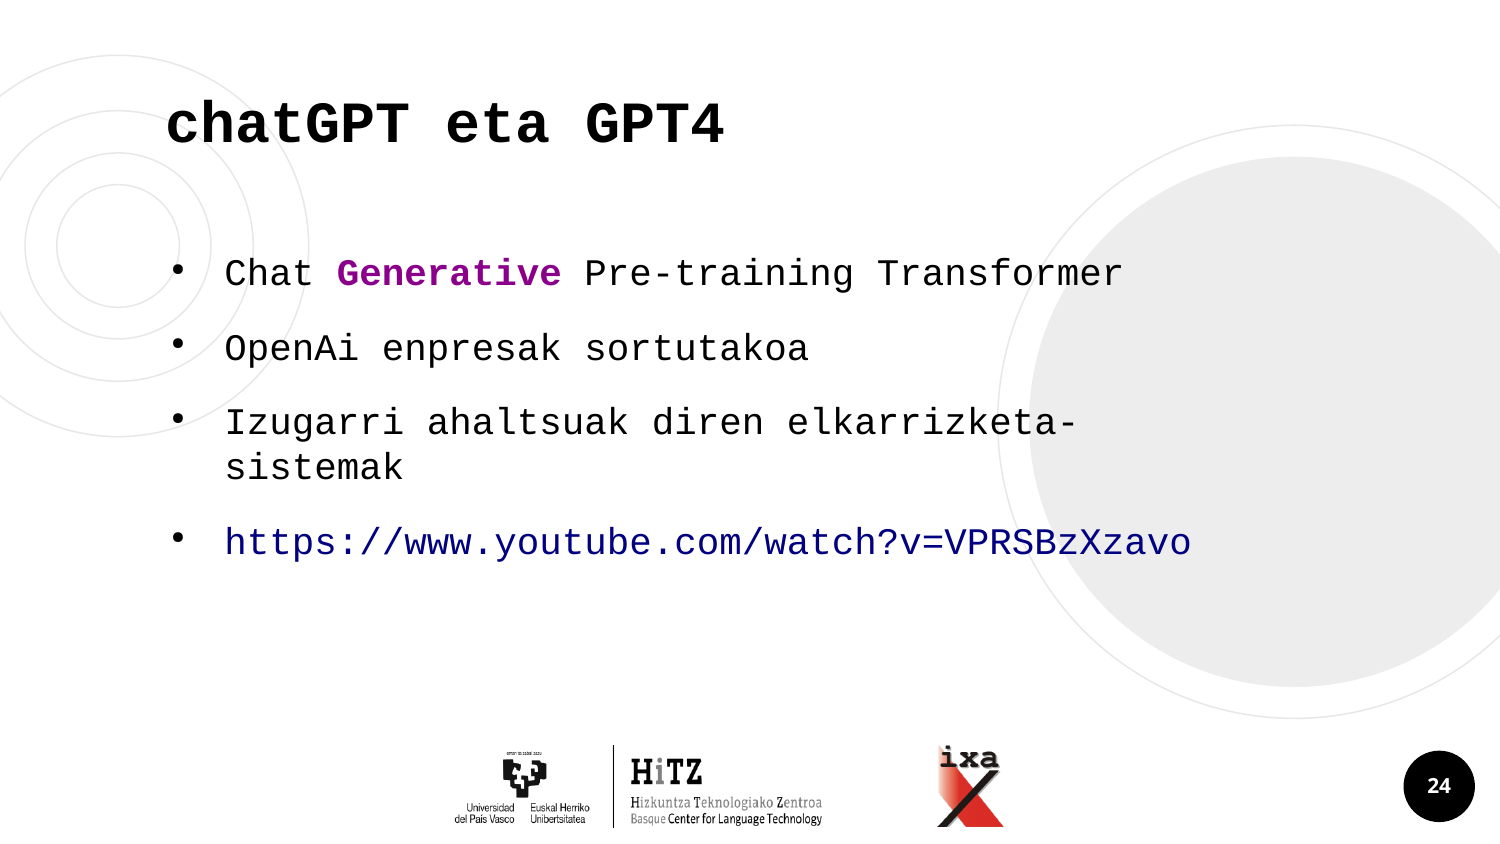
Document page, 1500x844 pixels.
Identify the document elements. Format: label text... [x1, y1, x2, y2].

list Chat Generative Pre-training Transformer OpenAi enpresak sortutakoa Izugarri ahaltsuak diren elkarrizketa-sistemak https://www.youtube.com/watch?v=VPRSBzXzavo [153, 248, 1241, 709]
text_box <zenbakia> [1403, 750, 1475, 823]
title chatGPT eta GPT4 [165, 70, 1312, 183]
picture [450, 745, 827, 828]
picture [937, 744, 1004, 827]
